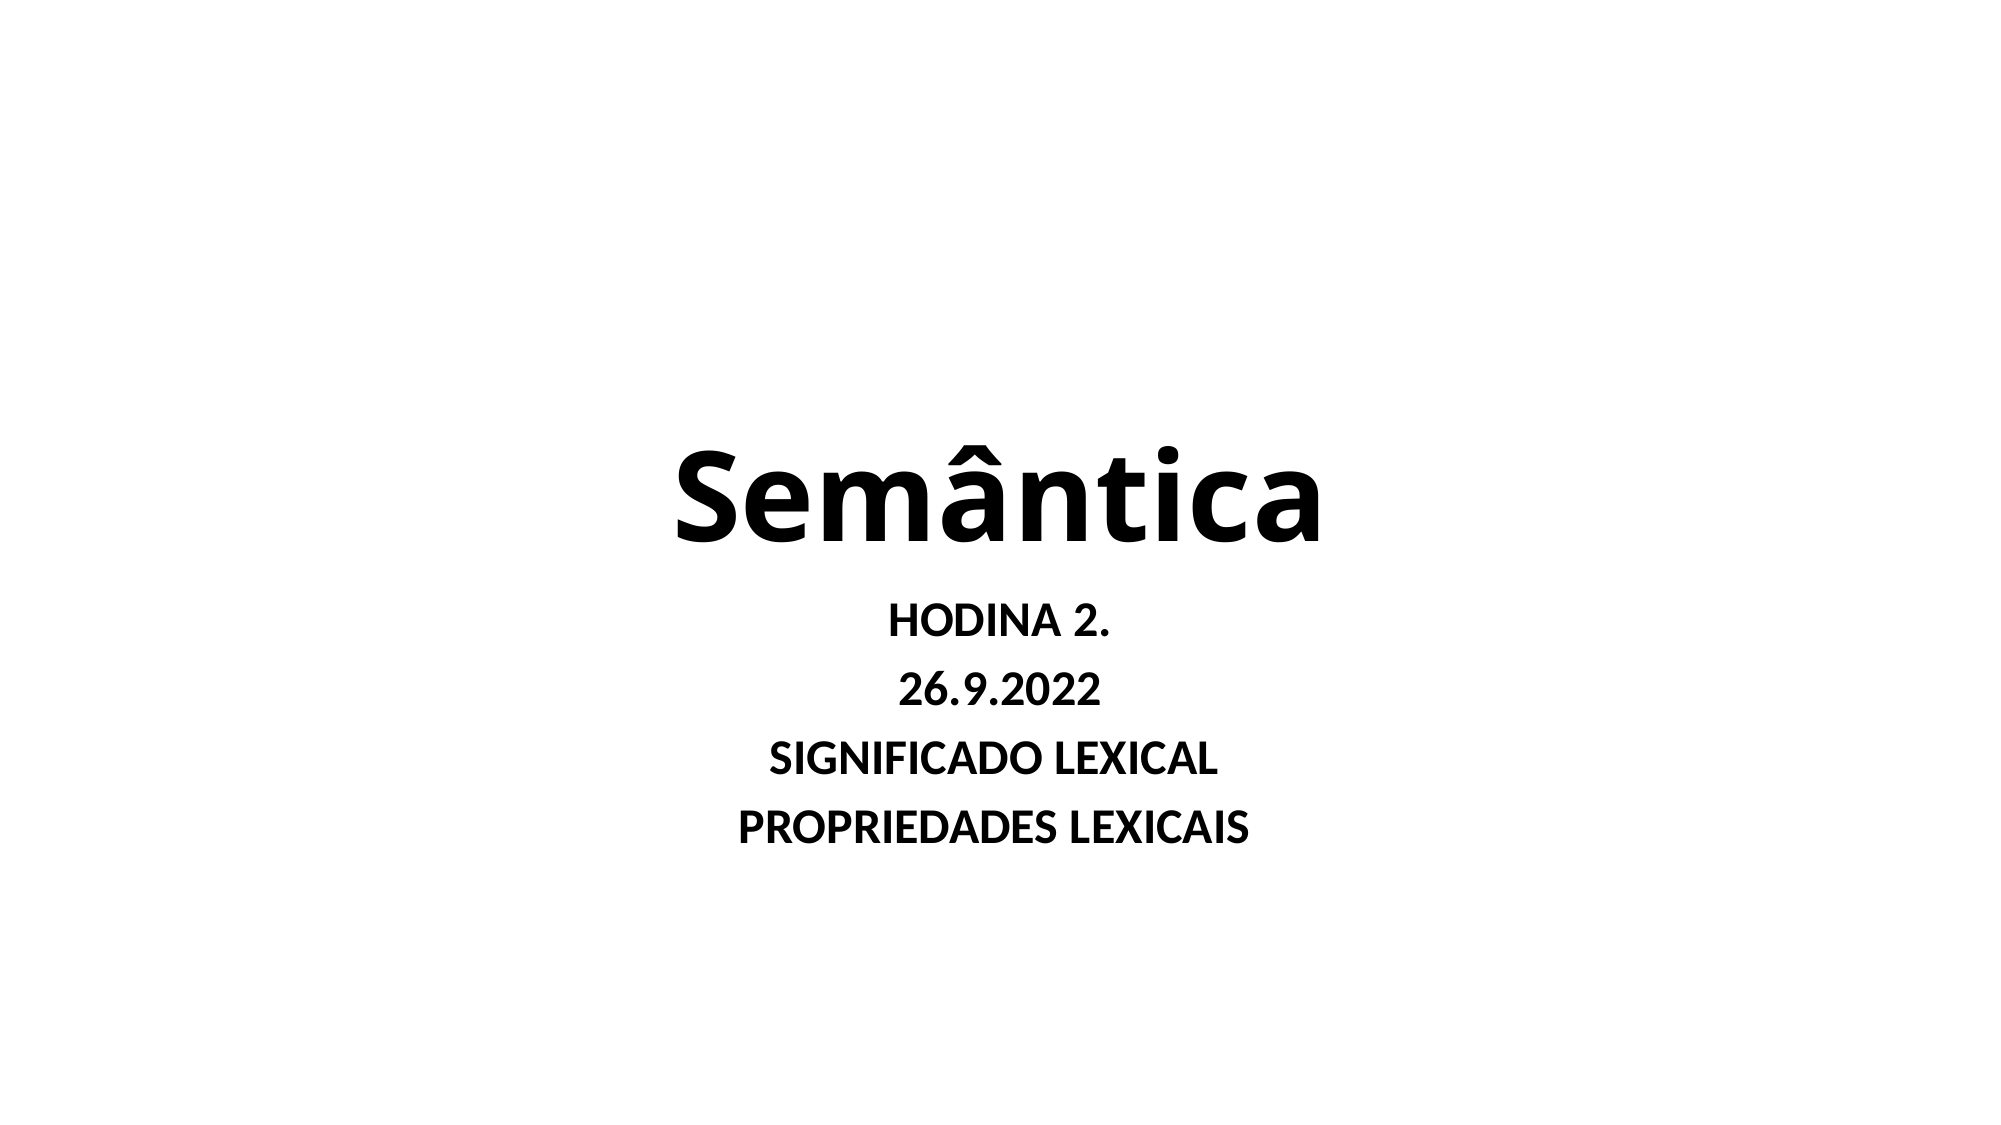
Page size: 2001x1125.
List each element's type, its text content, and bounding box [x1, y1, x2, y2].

title Semântica [249, 184, 1750, 576]
subtitle HODINA 2. 26.9.2022 SIGNIFICADO LEXICAL PROPRIEDADES LEXICAIS [249, 590, 1750, 863]
